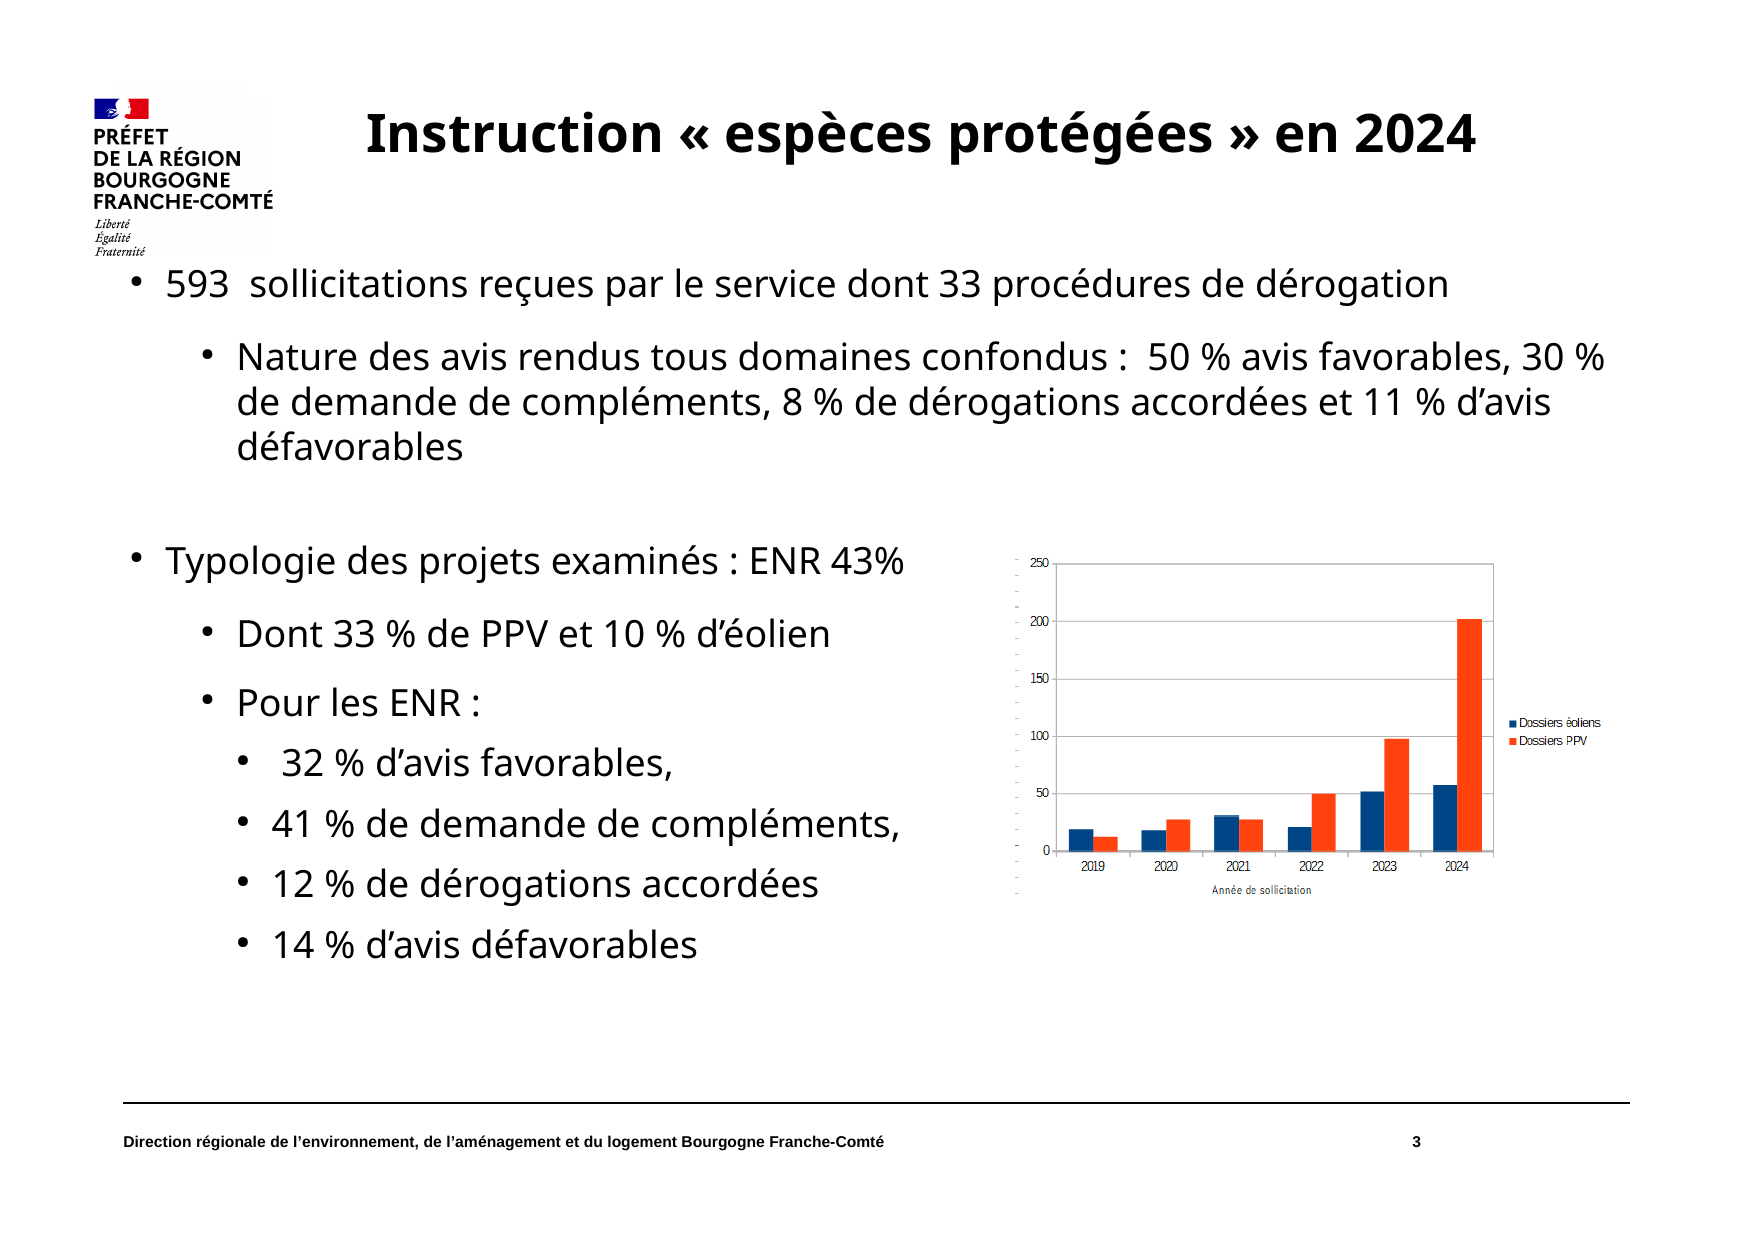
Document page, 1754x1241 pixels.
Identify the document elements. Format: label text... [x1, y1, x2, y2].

title Instruction « espèces protégées » en 2024 [366, 106, 1754, 206]
list 593 sollicitations reçues par le service dont 33 procédures de dérogation Nature des avis rendus tous domaines confondus : 50 % avis favorables, 30 % de demande de compléments, 8 % de dérogations accordées et 11 % d’avis défavorables Typologie des projets examinés : ENR 43% Dont 33 % de PPV et 10 % d’éolien Pour les ENR : 32 % d’avis favorables, 41 % de demande de compléments, 12 % de dérogations accordées 14 % d’avis défavorables [129, 259, 1637, 1063]
picture [94, 82, 273, 256]
picture [1015, 555, 1607, 904]
